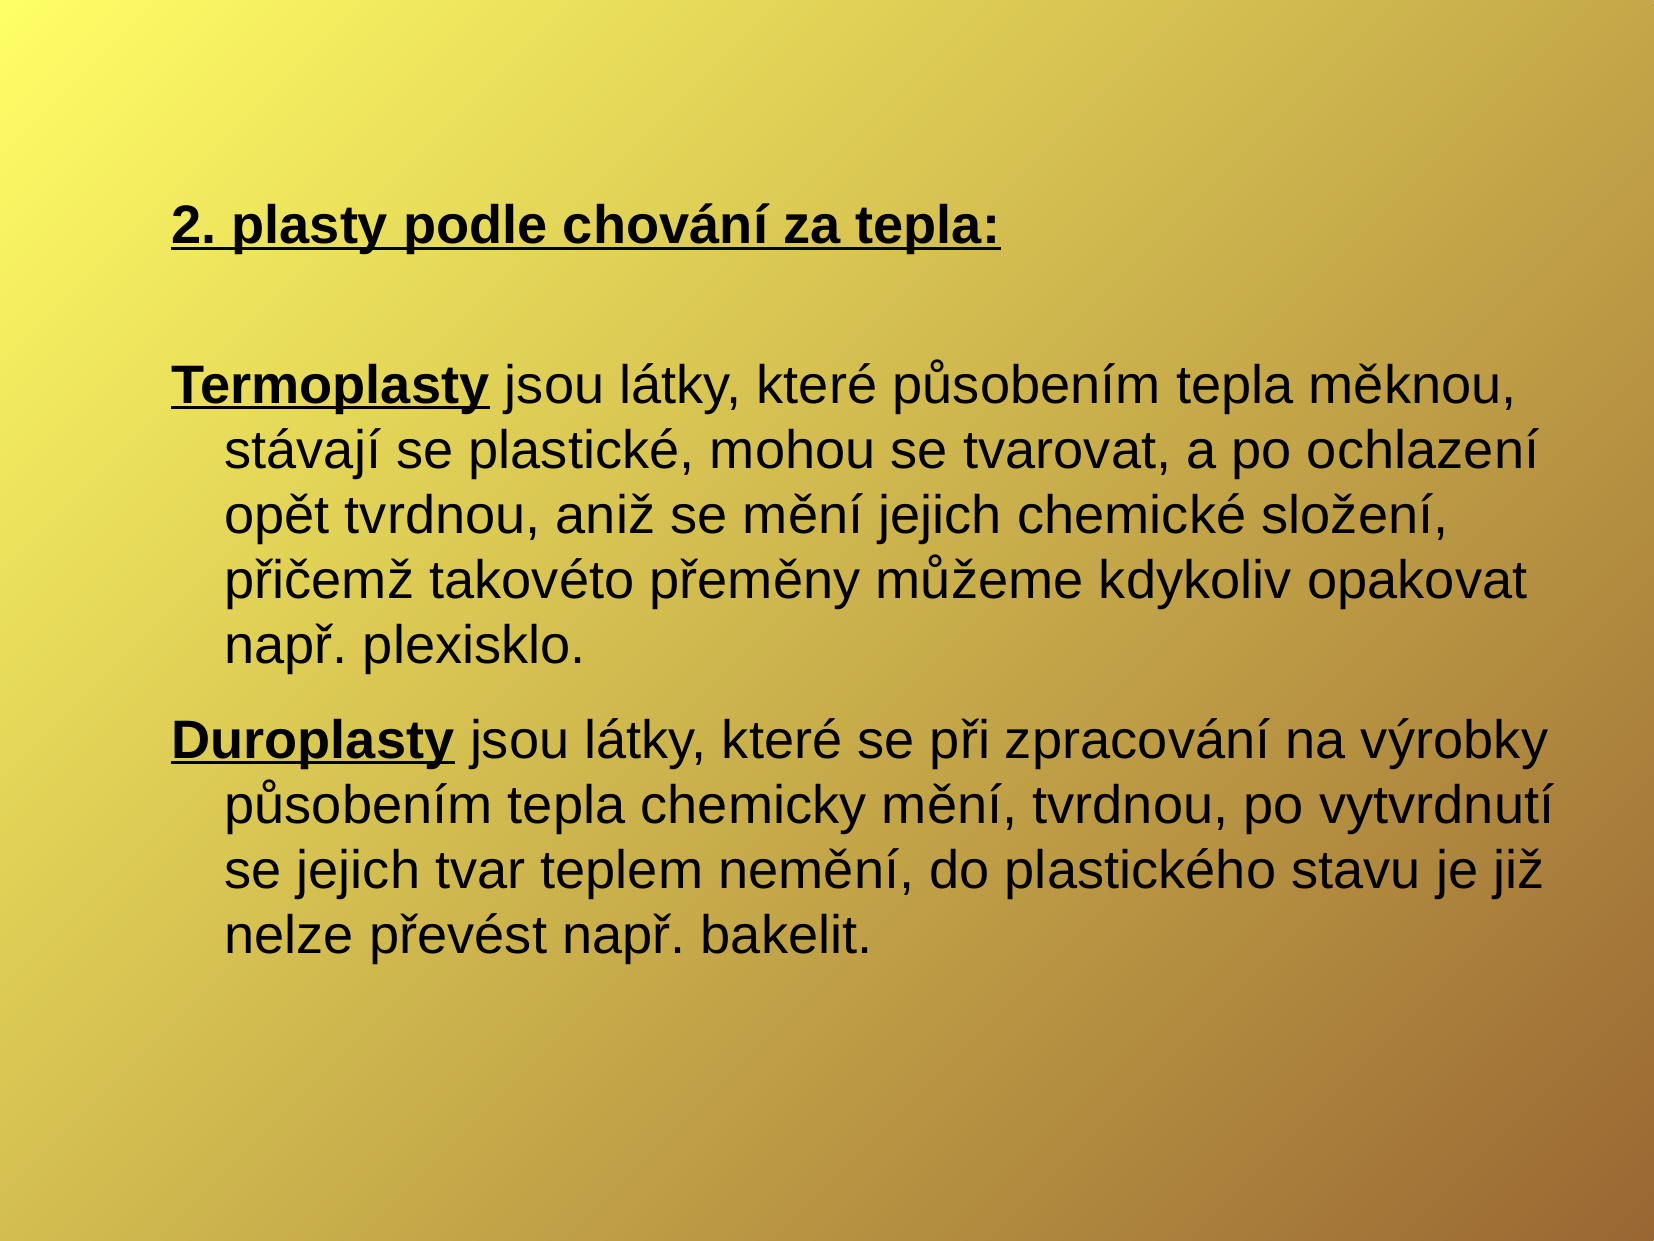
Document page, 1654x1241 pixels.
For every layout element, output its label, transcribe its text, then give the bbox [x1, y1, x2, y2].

list 2. plasty podle chování za tepla: Termoplasty jsou látky, které působením tepla měknou, stávají se plastické, mohou se tvarovat, a po ochlazení opět tvrdnou, aniž se mění jejich chemické složení, přičemž takovéto přeměny můžeme kdykoliv opakovat např. plexisklo. Duroplasty jsou látky, které se při zpracování na výrobky působením tepla chemicky mění, tvrdnou, po vytvrdnutí se jejich tvar teplem nemění, do plastického stavu je již nelze převést např. bakelit. [82, 189, 1571, 1030]
